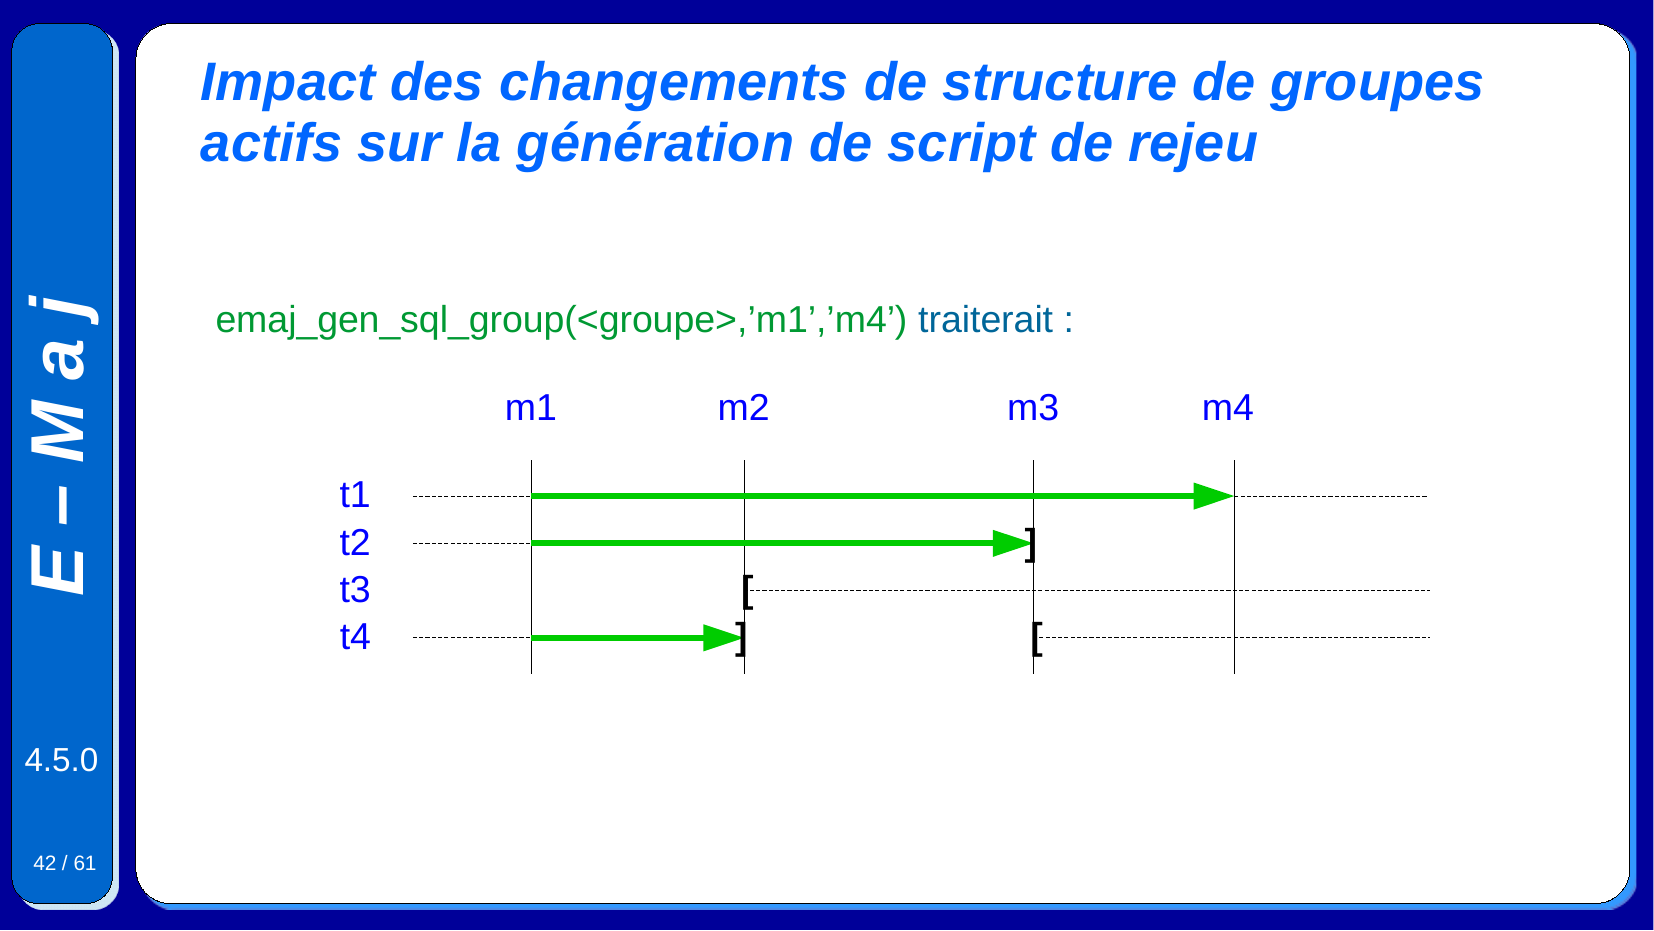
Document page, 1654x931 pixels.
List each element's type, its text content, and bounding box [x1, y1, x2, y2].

text_box m4 [1187, 379, 1269, 436]
text_box t4 [324, 608, 386, 666]
title Impact des changements de structure de groupes actifs sur la génération de script de rejeu [200, 34, 1575, 191]
text_box m2 [702, 379, 785, 436]
text_box ] [1009, 513, 1053, 571]
text_box t1 [324, 466, 386, 513]
text_box [ [1015, 608, 1058, 666]
text_box t2 [324, 513, 386, 561]
text_box ] [720, 608, 763, 666]
text_box emaj_gen_sql_group(<groupe>,’m1’,’m4’) traiterait : [200, 291, 1090, 349]
text_box m1 [490, 379, 572, 436]
text_box [ [726, 561, 769, 618]
text_box t3 [324, 561, 386, 608]
text_box m3 [992, 379, 1074, 436]
